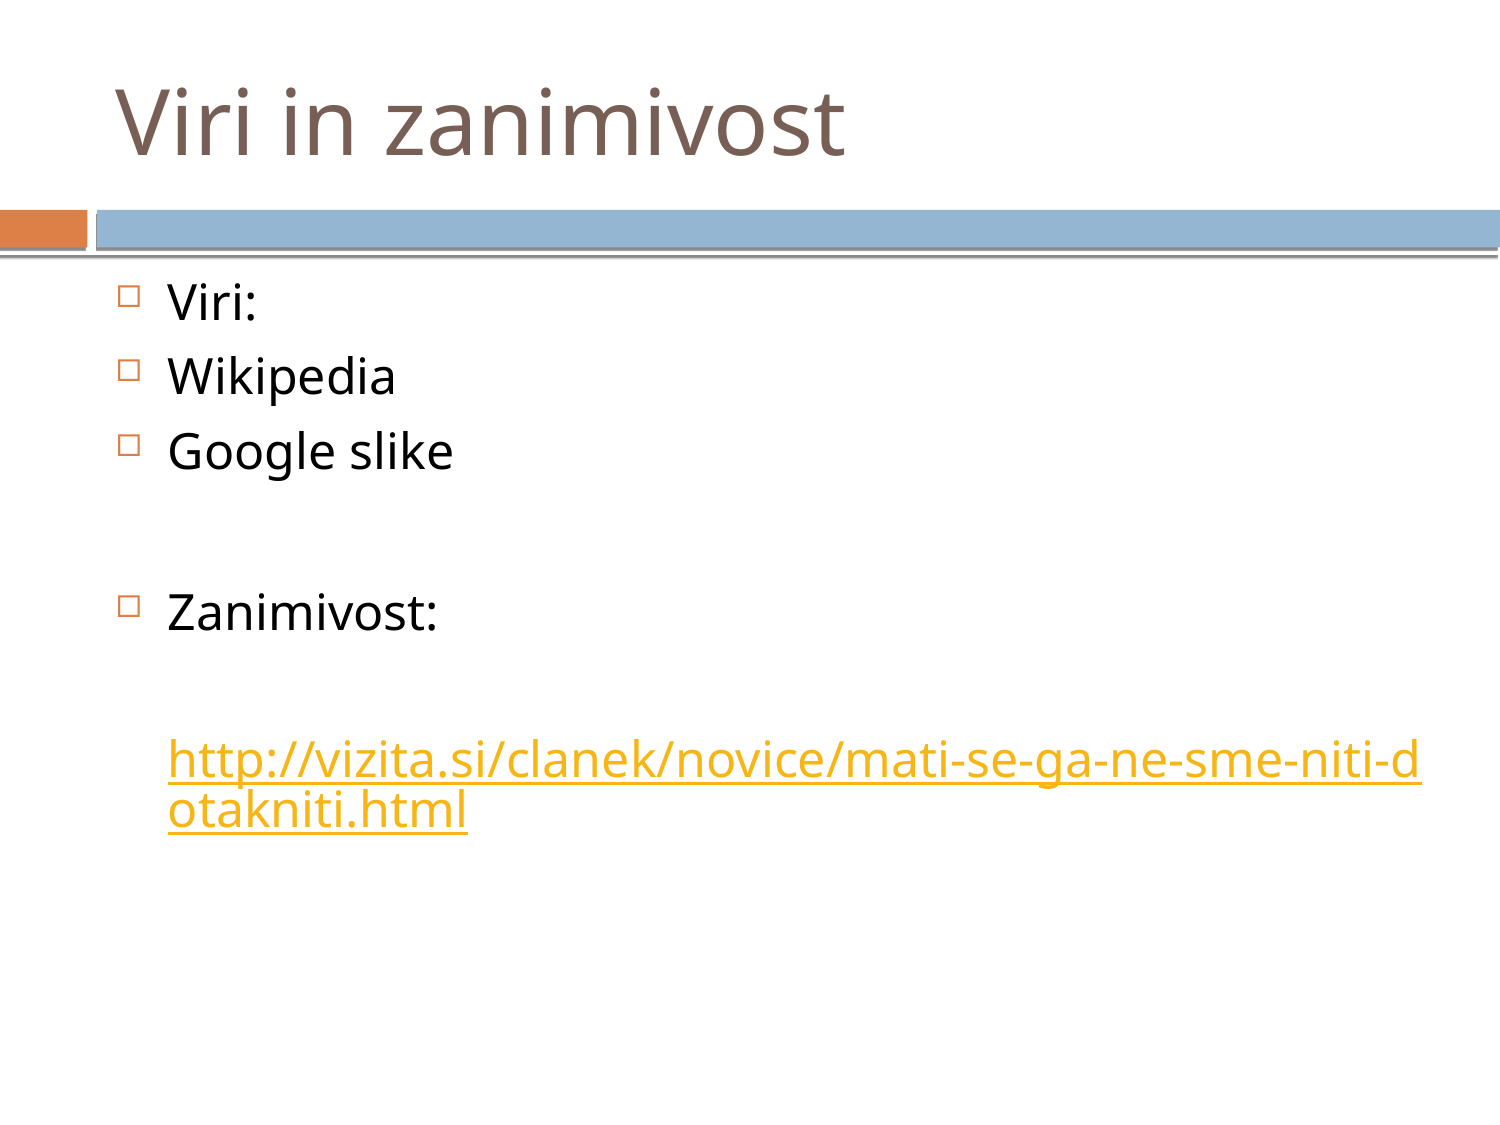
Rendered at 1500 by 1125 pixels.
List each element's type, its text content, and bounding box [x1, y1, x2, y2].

title Viri in zanimivost [100, 37, 1438, 200]
list Viri: Wikipedia Google slike Zanimivost: http://vizita.si/clanek/novice/mati-se-ga-ne-sme-niti-dotakniti.html [100, 262, 1438, 1000]
